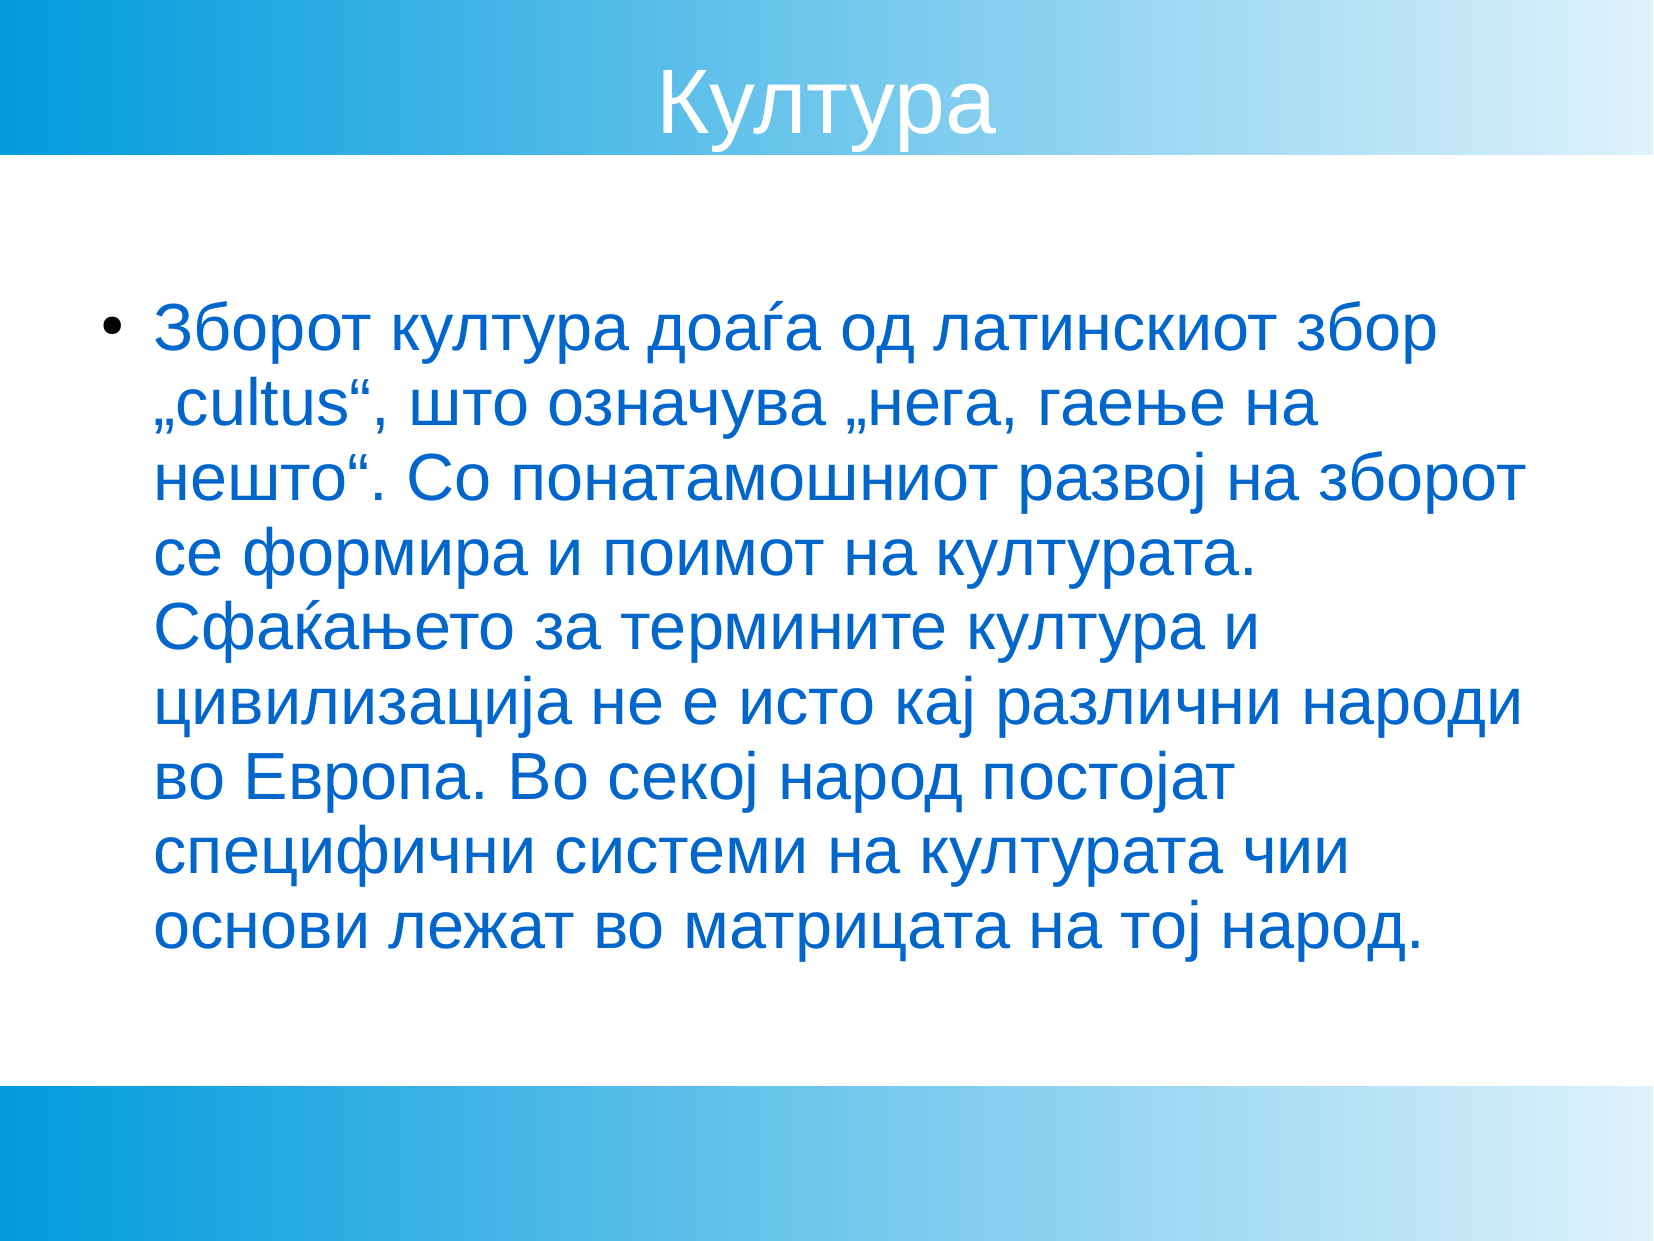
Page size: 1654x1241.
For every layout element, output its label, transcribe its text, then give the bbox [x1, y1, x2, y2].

list Зборот култура доаѓа од латинскиот збор „cultus“, што означува „нега, гаење на нешто“. Со понатамошниот развој на зборот се формира и поимот на културата. Сфаќањето за термините култура и цивилизација не е исто кај различни народи во Европа. Во секој народ постојат специфични системи на културата чии основи лежат во матрицата на тој народ. [82, 290, 1571, 1010]
title Култура [82, 49, 1571, 155]
